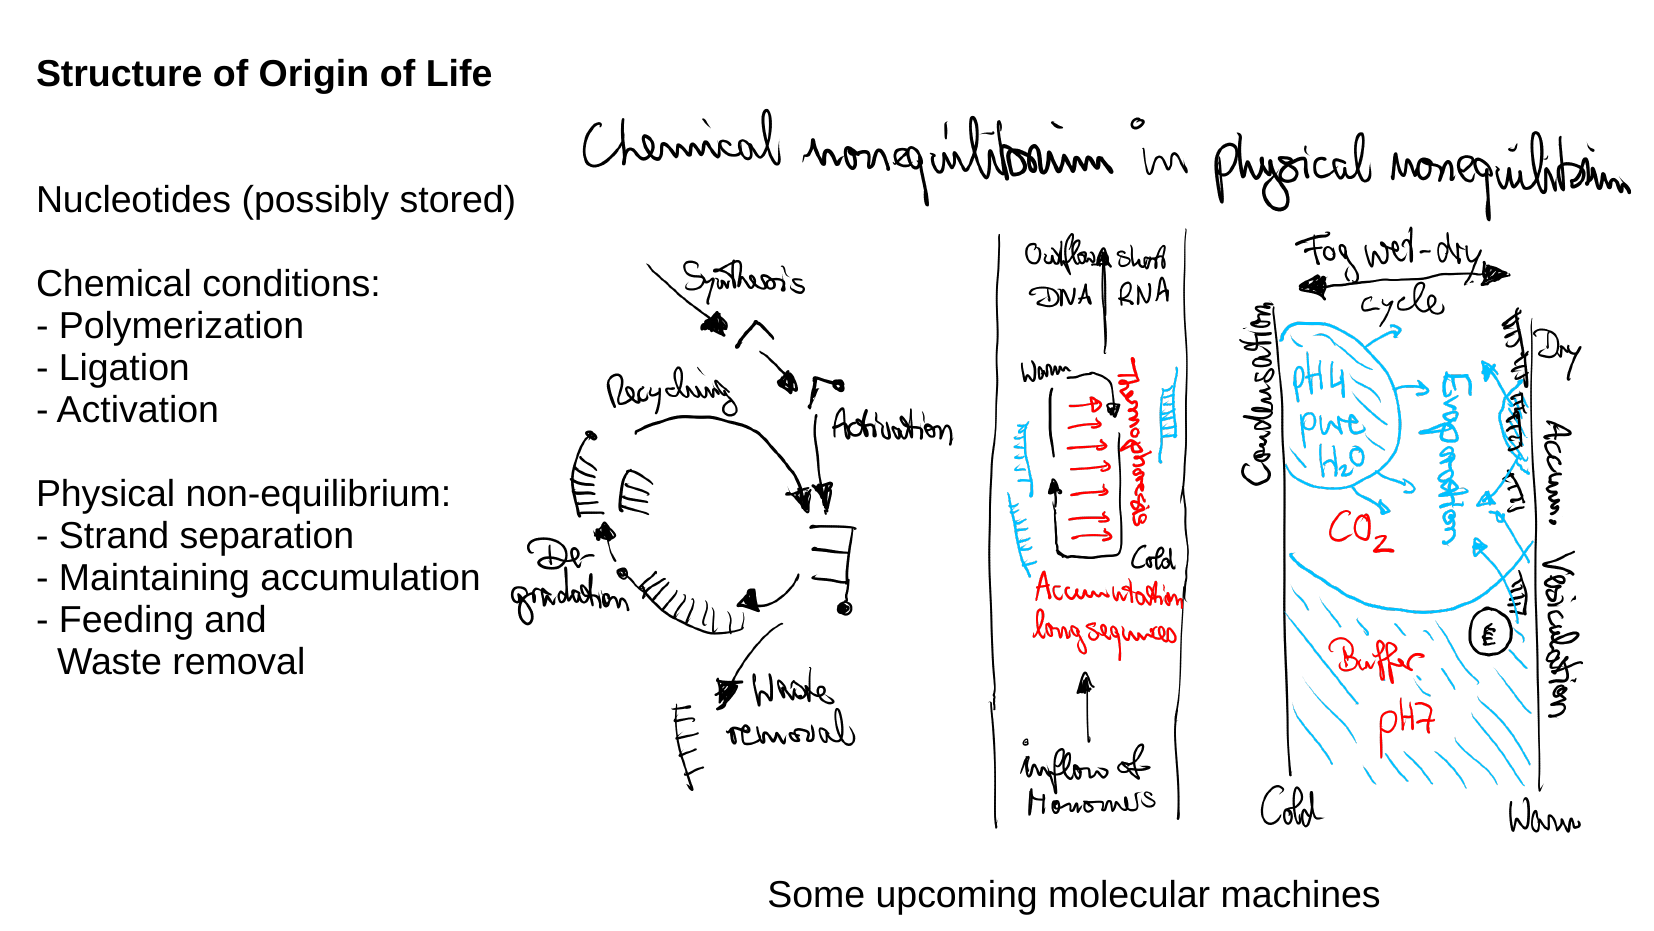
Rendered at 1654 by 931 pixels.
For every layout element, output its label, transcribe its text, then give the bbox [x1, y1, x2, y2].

picture [501, 99, 1640, 842]
text_box Structure of Origin of Life Nucleotides (possibly stored) Chemical conditions: - Polymerization - Ligation - Activation Physical non-equilibrium: - Strand separation - Maintaining accumulation - Feeding and Waste removal [21, 45, 616, 796]
text_box Some upcoming molecular machines [752, 866, 1593, 924]
